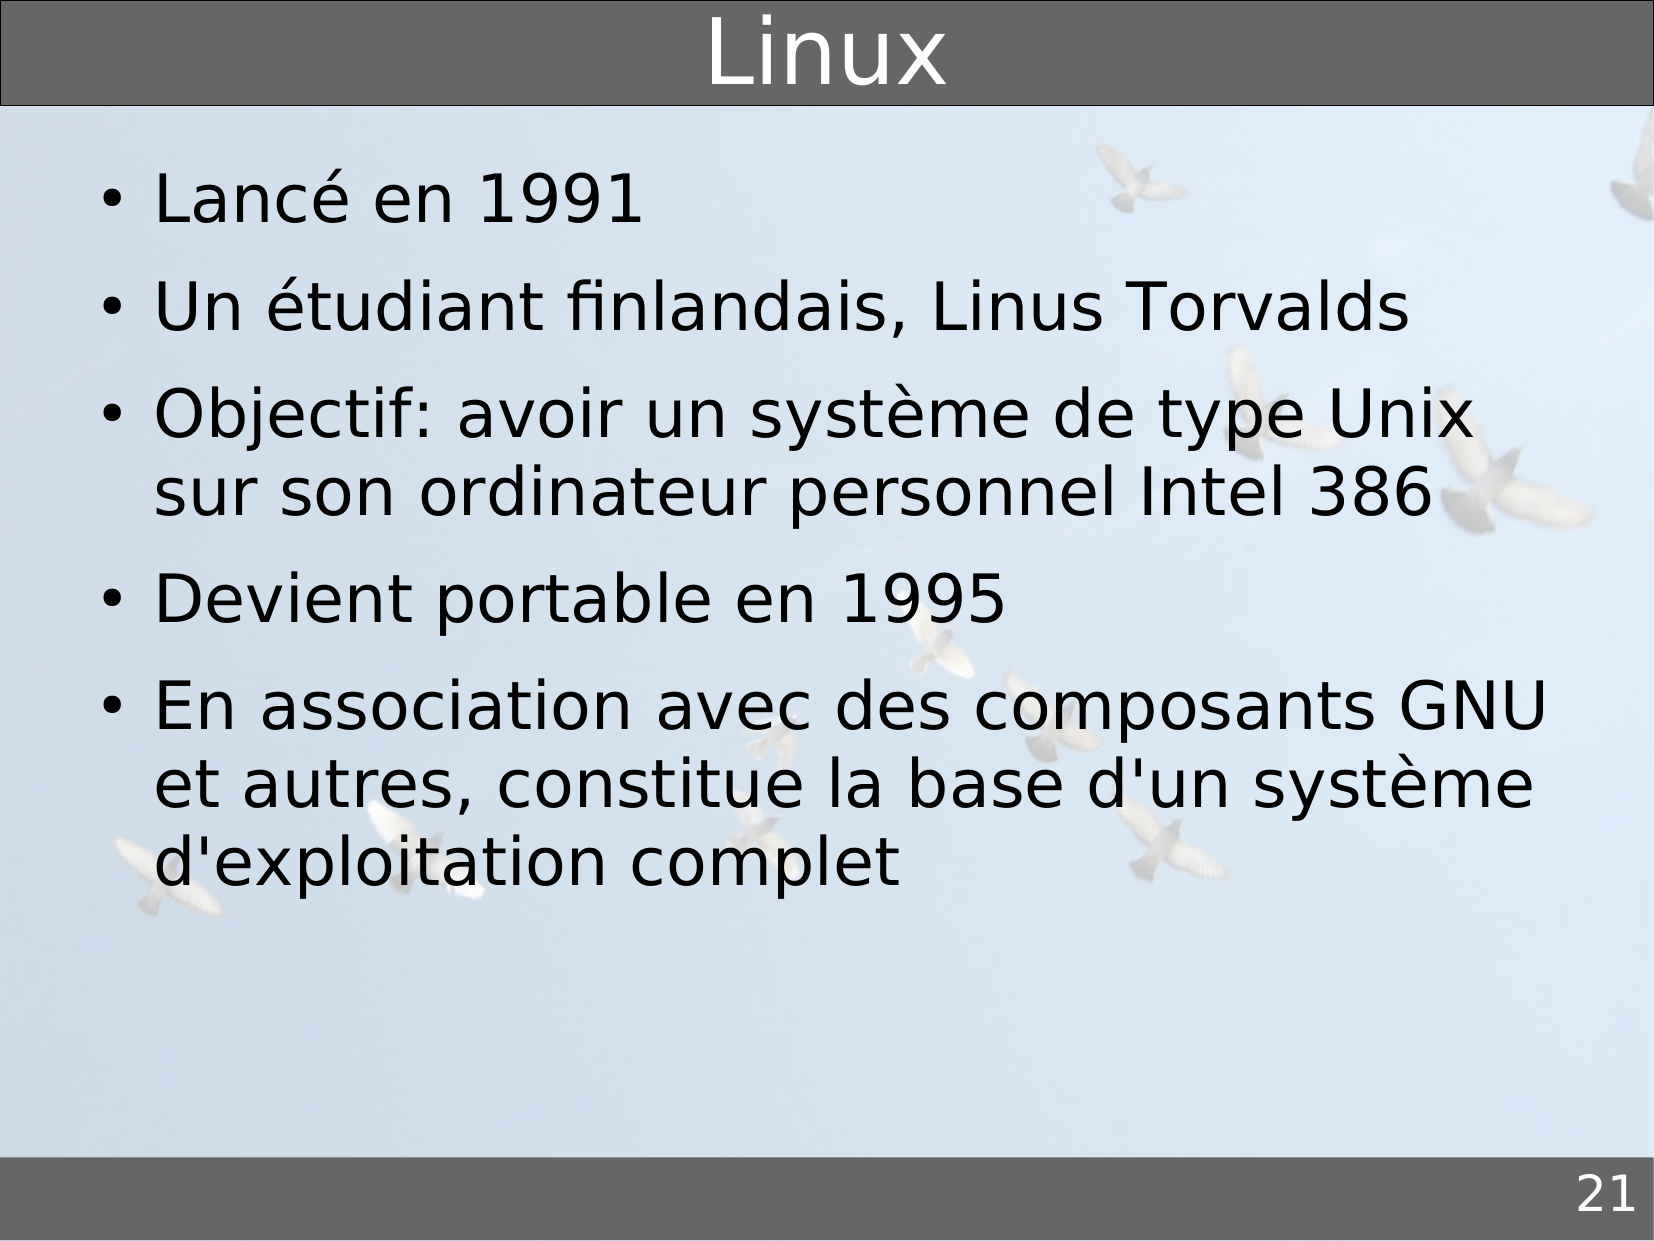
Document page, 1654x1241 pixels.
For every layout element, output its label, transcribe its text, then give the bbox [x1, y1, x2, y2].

list Lancé en 1991 Un étudiant finlandais, Linus Torvalds Objectif: avoir un système de type Unix sur son ordinateur personnel Intel 386 Devient portable en 1995 En association avec des composants GNU et autres, constitue la base d'un système d'exploitation complet [82, 160, 1571, 1109]
title Linux [0, 0, 1654, 107]
